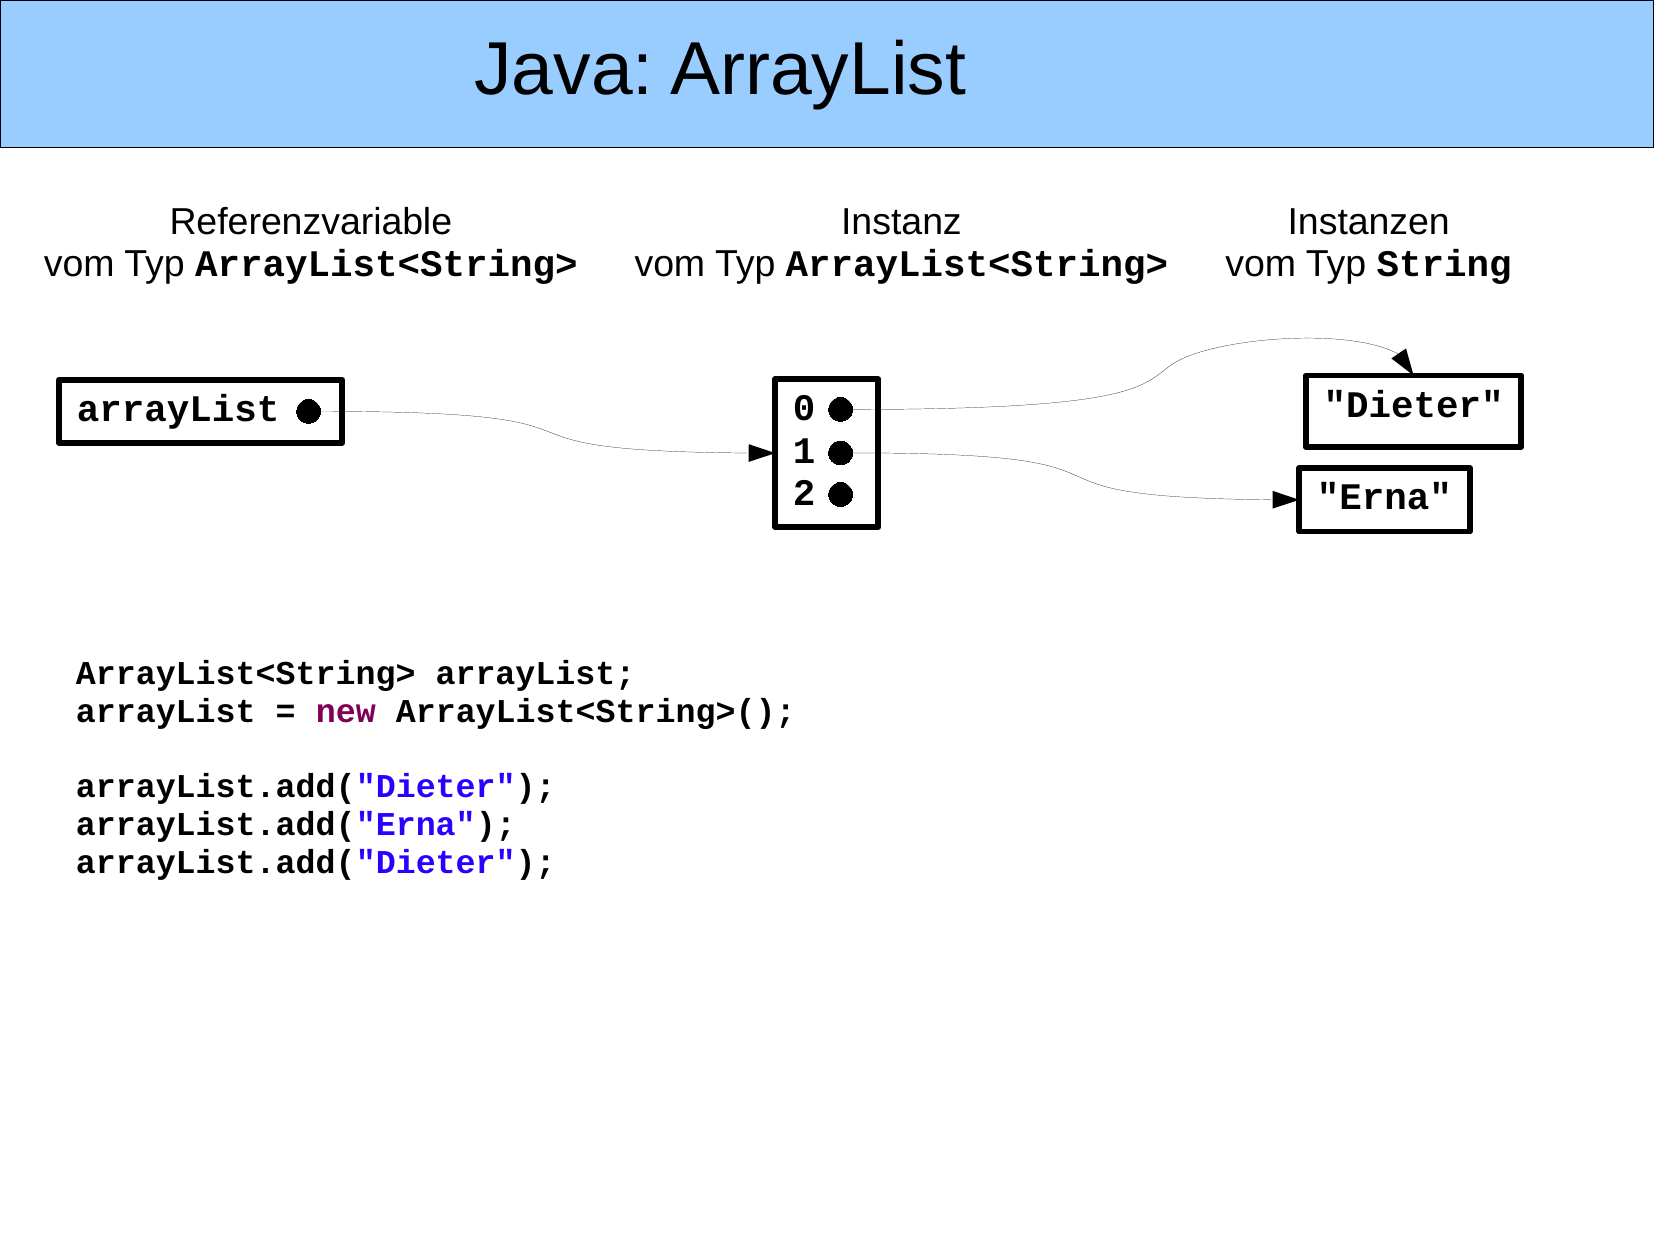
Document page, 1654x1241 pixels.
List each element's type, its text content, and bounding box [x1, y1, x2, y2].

text_box [828, 397, 853, 422]
text_box 0 1 2 [775, 379, 879, 528]
text_box Java: ArrayList [459, 19, 982, 119]
text_box [828, 441, 853, 465]
text_box Instanzen vom Typ String [1210, 193, 1527, 296]
text_box "Dieter" [1305, 375, 1522, 447]
text_box [296, 399, 321, 424]
text_box [828, 482, 853, 507]
text_box arrayList [59, 379, 343, 443]
text_box Referenzvariable vom Typ ArrayList<String> [29, 193, 591, 296]
text_box [0, 0, 1654, 148]
text_box Instanz vom Typ ArrayList<String> [619, 193, 1182, 296]
text_box ArrayList<String> arrayList; arrayList = new ArrayList<String>(); arrayList.add("Dieter"); arrayList.add("Erna"); arrayList.add("Dieter"); [61, 649, 1131, 975]
text_box "Erna" [1299, 468, 1470, 532]
